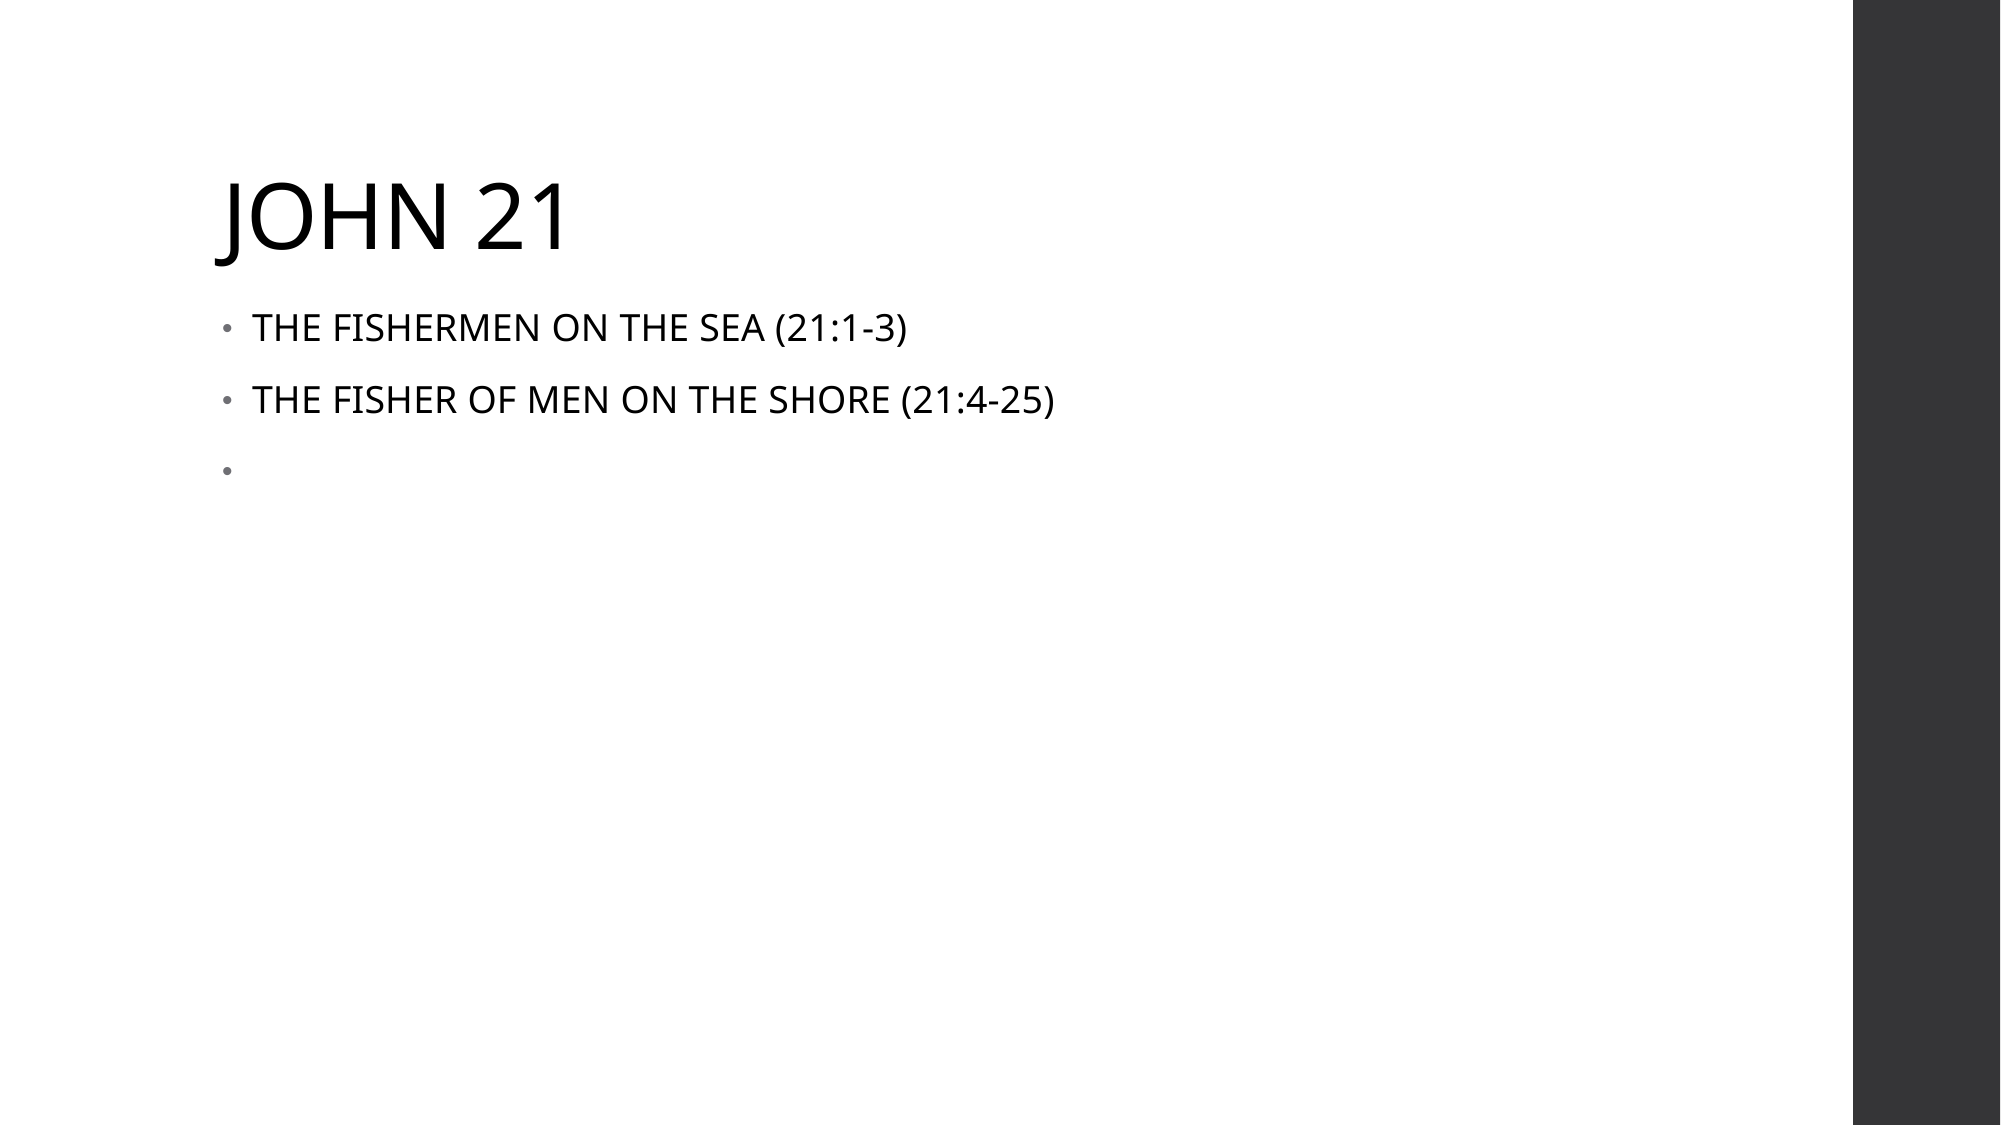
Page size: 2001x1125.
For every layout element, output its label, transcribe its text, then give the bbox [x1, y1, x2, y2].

list THE FISHERMEN ON THE SEA (21:1-3) THE FISHER OF MEN ON THE SHORE (21:4-25) [206, 299, 1617, 1014]
title JOHN 21 [206, 60, 1797, 278]
